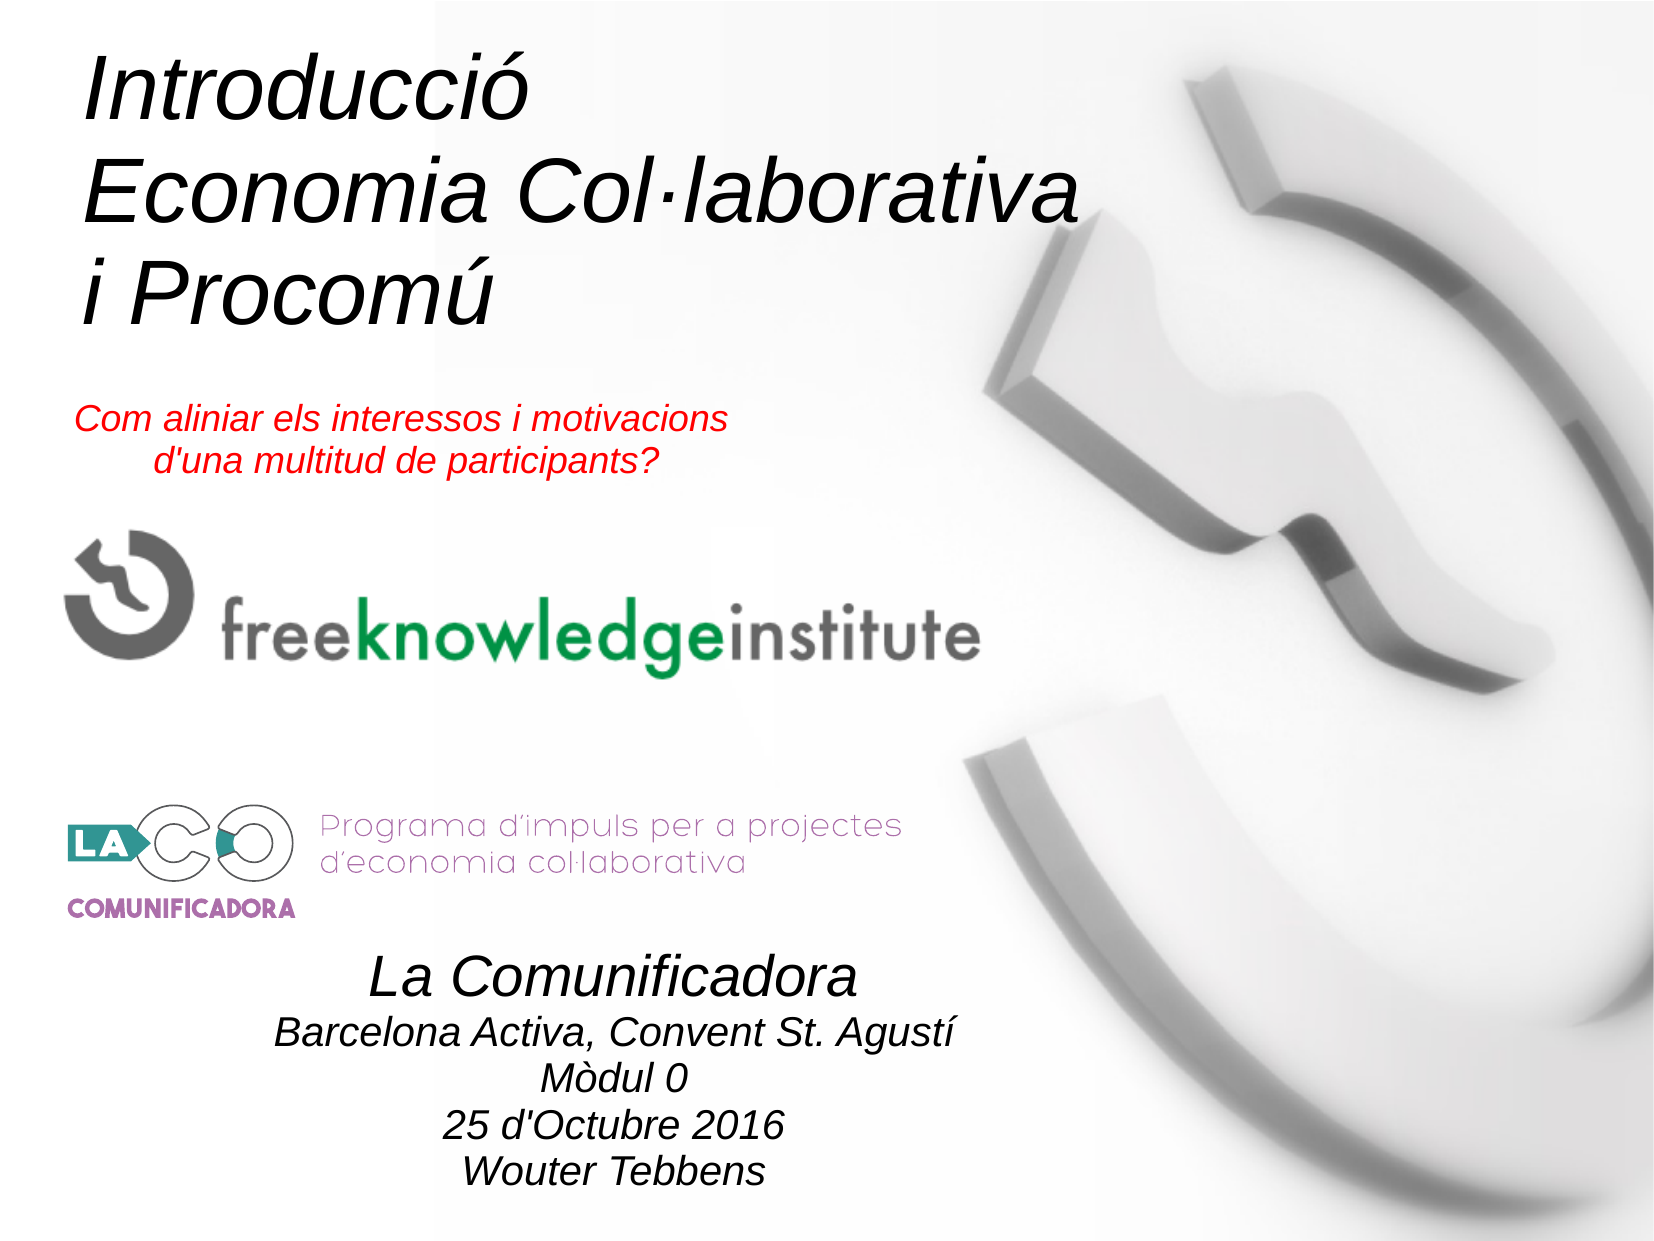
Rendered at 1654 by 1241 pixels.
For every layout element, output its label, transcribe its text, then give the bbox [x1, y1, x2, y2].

text_box Com aliniar els interessos i motivacions d'una multitud de participants? [59, 389, 755, 536]
subtitle La Comunificadora Barcelona Activa, Convent St. Agustí Mòdul 0 25 d'Octubre 2016 Wouter Tebbens [11, 909, 1217, 1229]
title Introducció Economia Col·laborativa i Procomú [82, 36, 1571, 448]
picture [1, 1, 1654, 1241]
